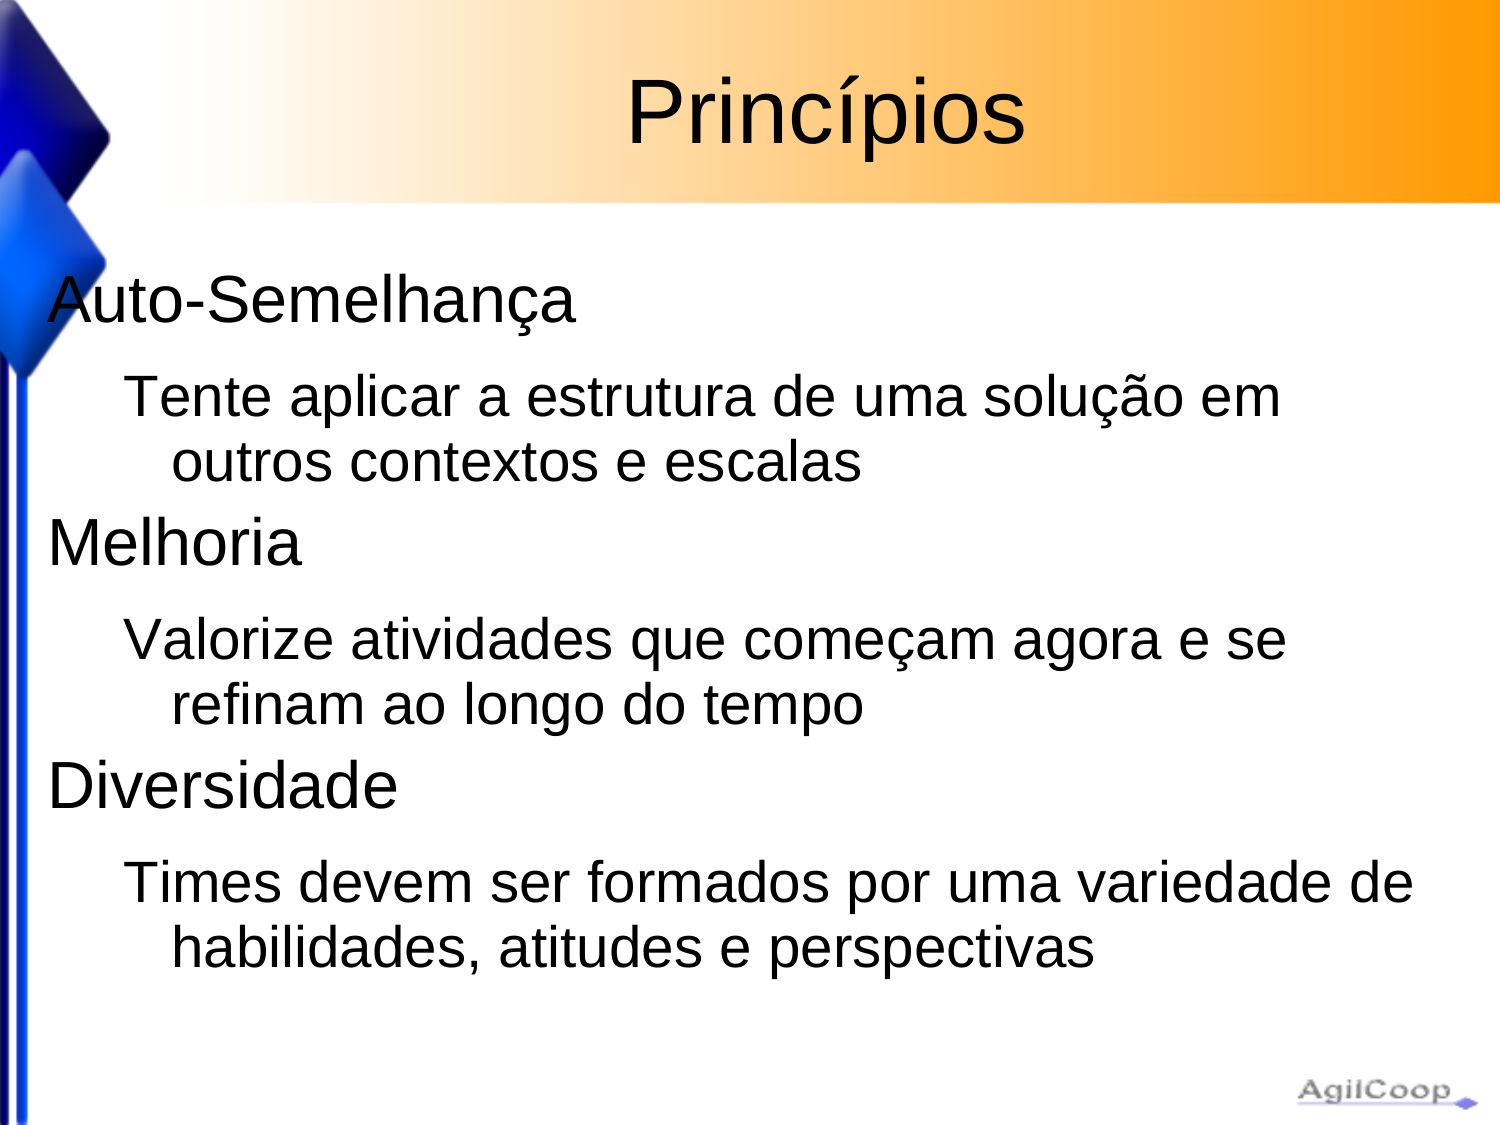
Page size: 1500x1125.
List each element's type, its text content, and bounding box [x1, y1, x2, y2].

list Auto-Semelhança Tente aplicar a estrutura de uma solução em outros contextos e escalas Melhoria Valorize atividades que começam agora e se refinam ao longo do tempo Diversidade Times devem ser formados por uma variedade de habilidades, atitudes e perspectivas [29, 274, 1459, 1125]
title Princípios [82, 8, 1500, 216]
picture [0, 0, 1500, 1125]
